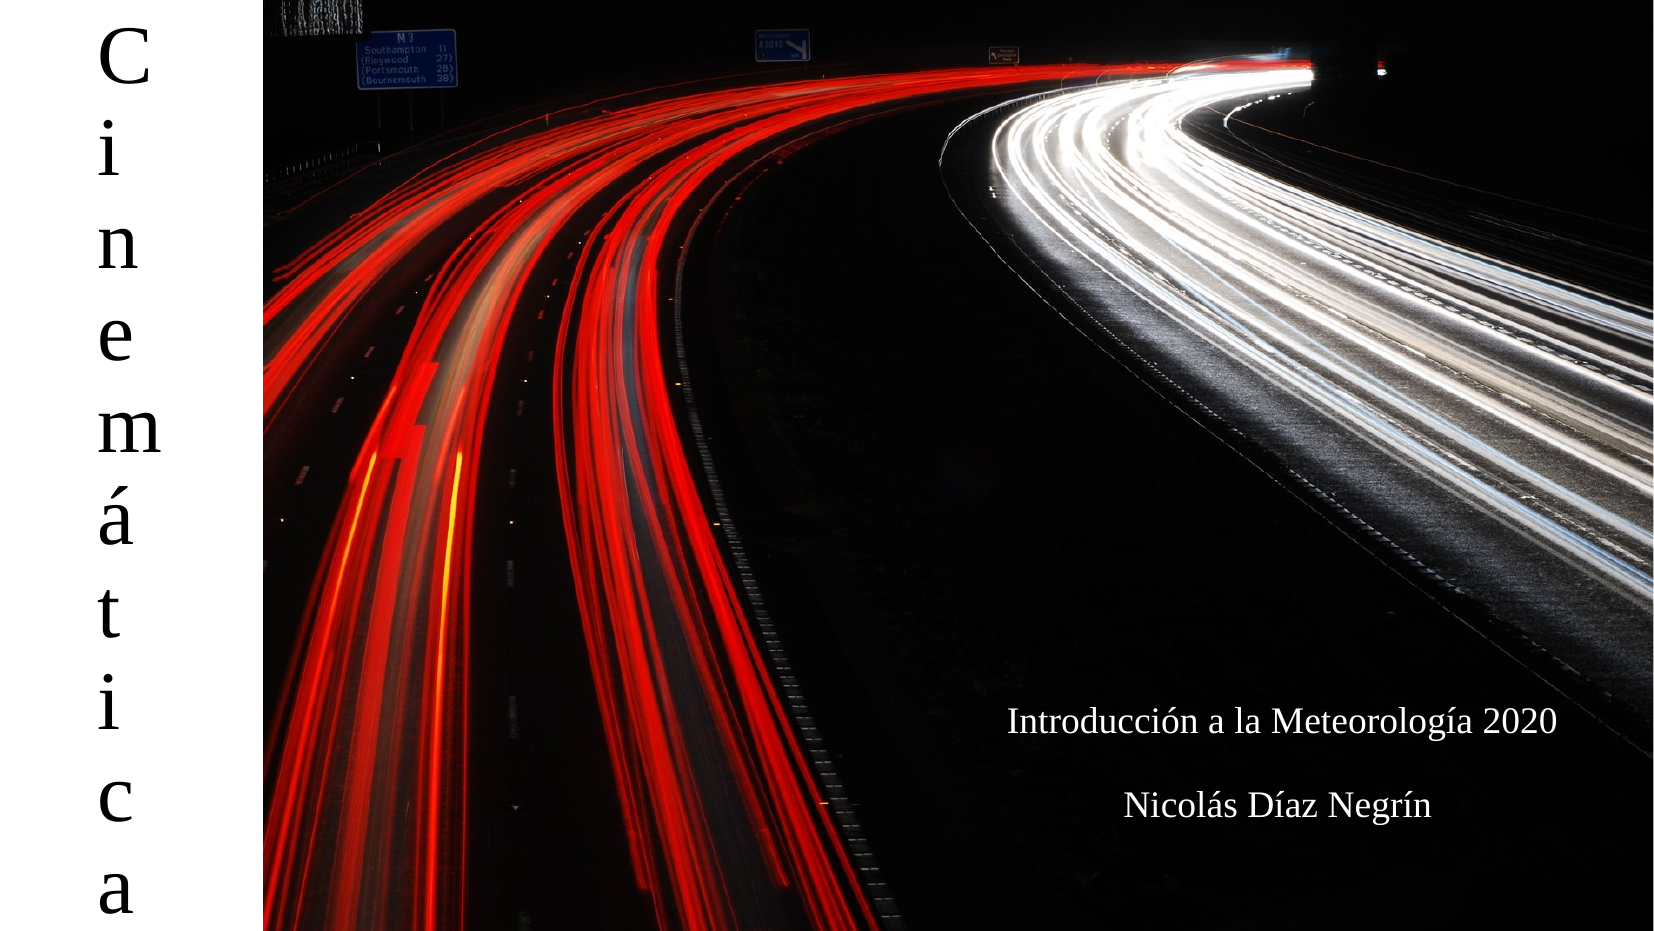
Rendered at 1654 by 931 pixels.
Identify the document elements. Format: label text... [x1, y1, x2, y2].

text_box Introducción a la Meteorología 2020 Nicolás Díaz Negrín [992, 693, 1630, 833]
text_box Cinemática [82, 1, 154, 931]
picture [263, 0, 1654, 931]
